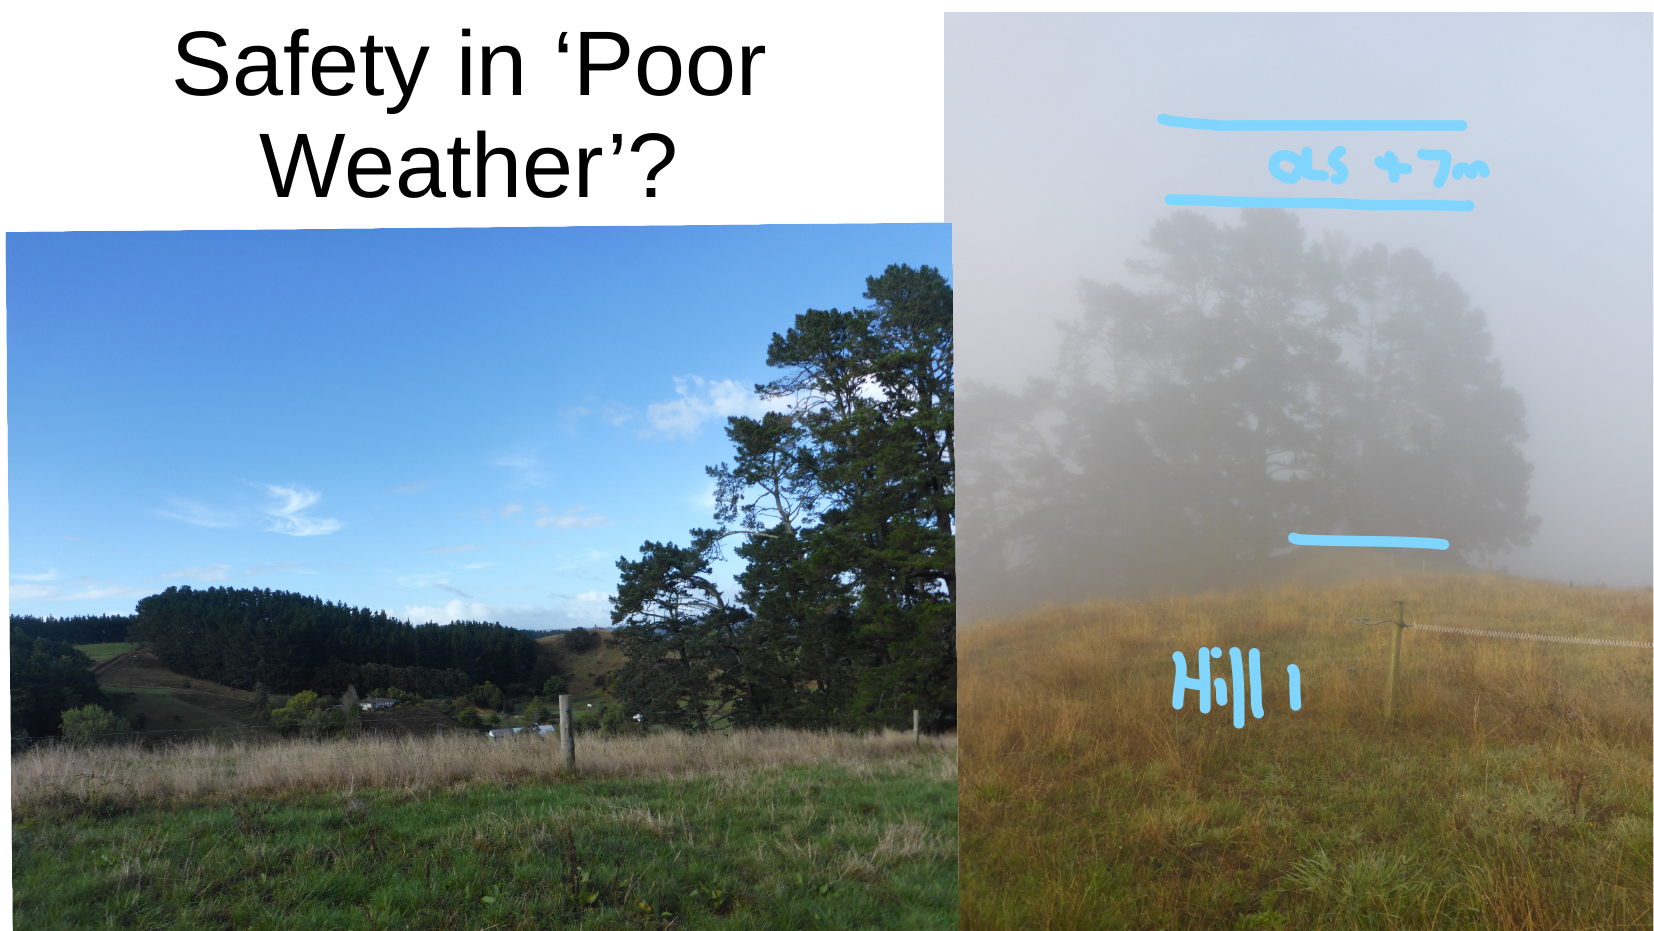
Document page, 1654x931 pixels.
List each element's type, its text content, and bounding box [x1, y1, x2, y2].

title Safety in ‘Poor Weather’? [82, 12, 857, 218]
picture [5, 12, 1654, 931]
